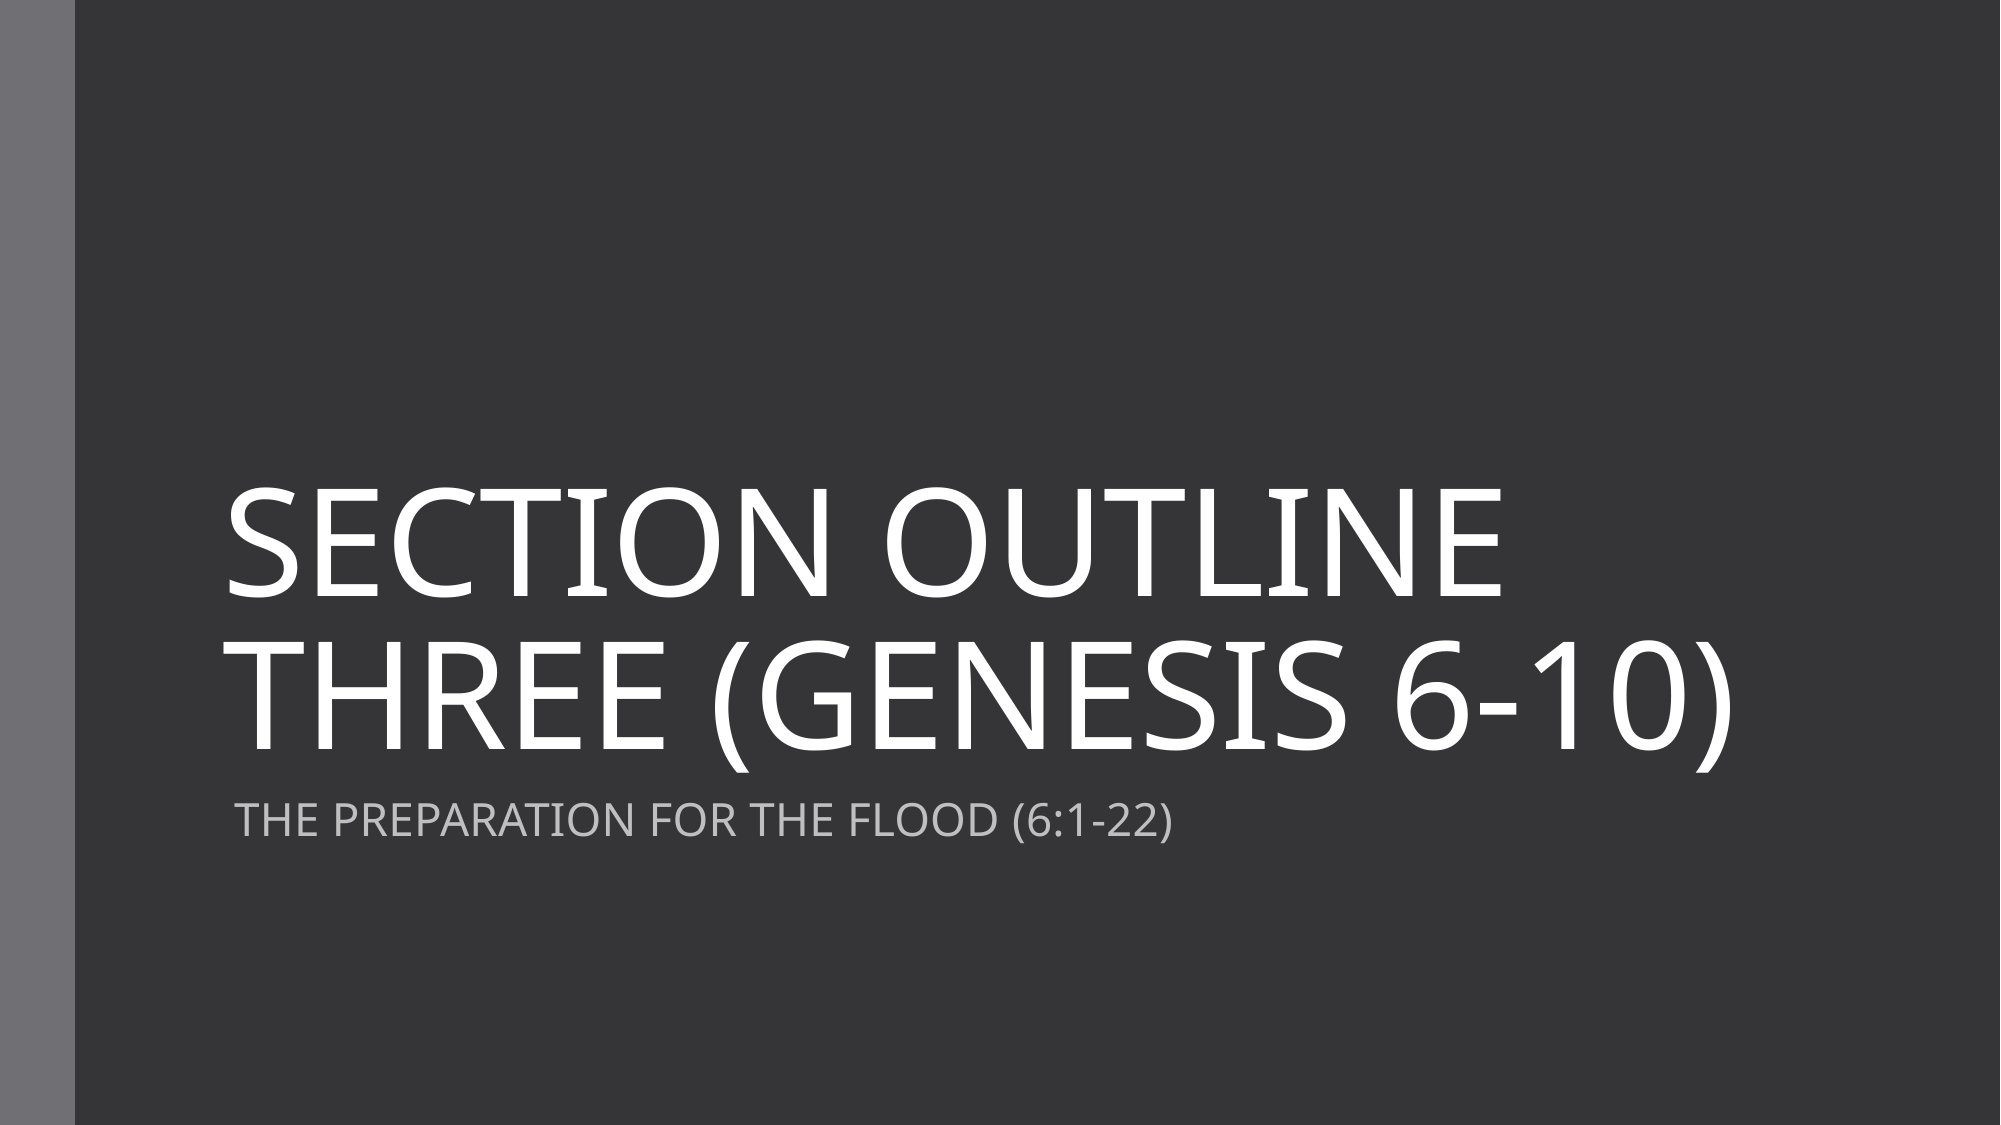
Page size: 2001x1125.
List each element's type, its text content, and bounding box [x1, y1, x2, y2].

title SECTION OUTLINE THREE (GENESIS 6-10) [206, 124, 1752, 787]
subtitle THE PREPARATION FOR THE FLOOD (6:1-22) [206, 787, 1752, 1066]
